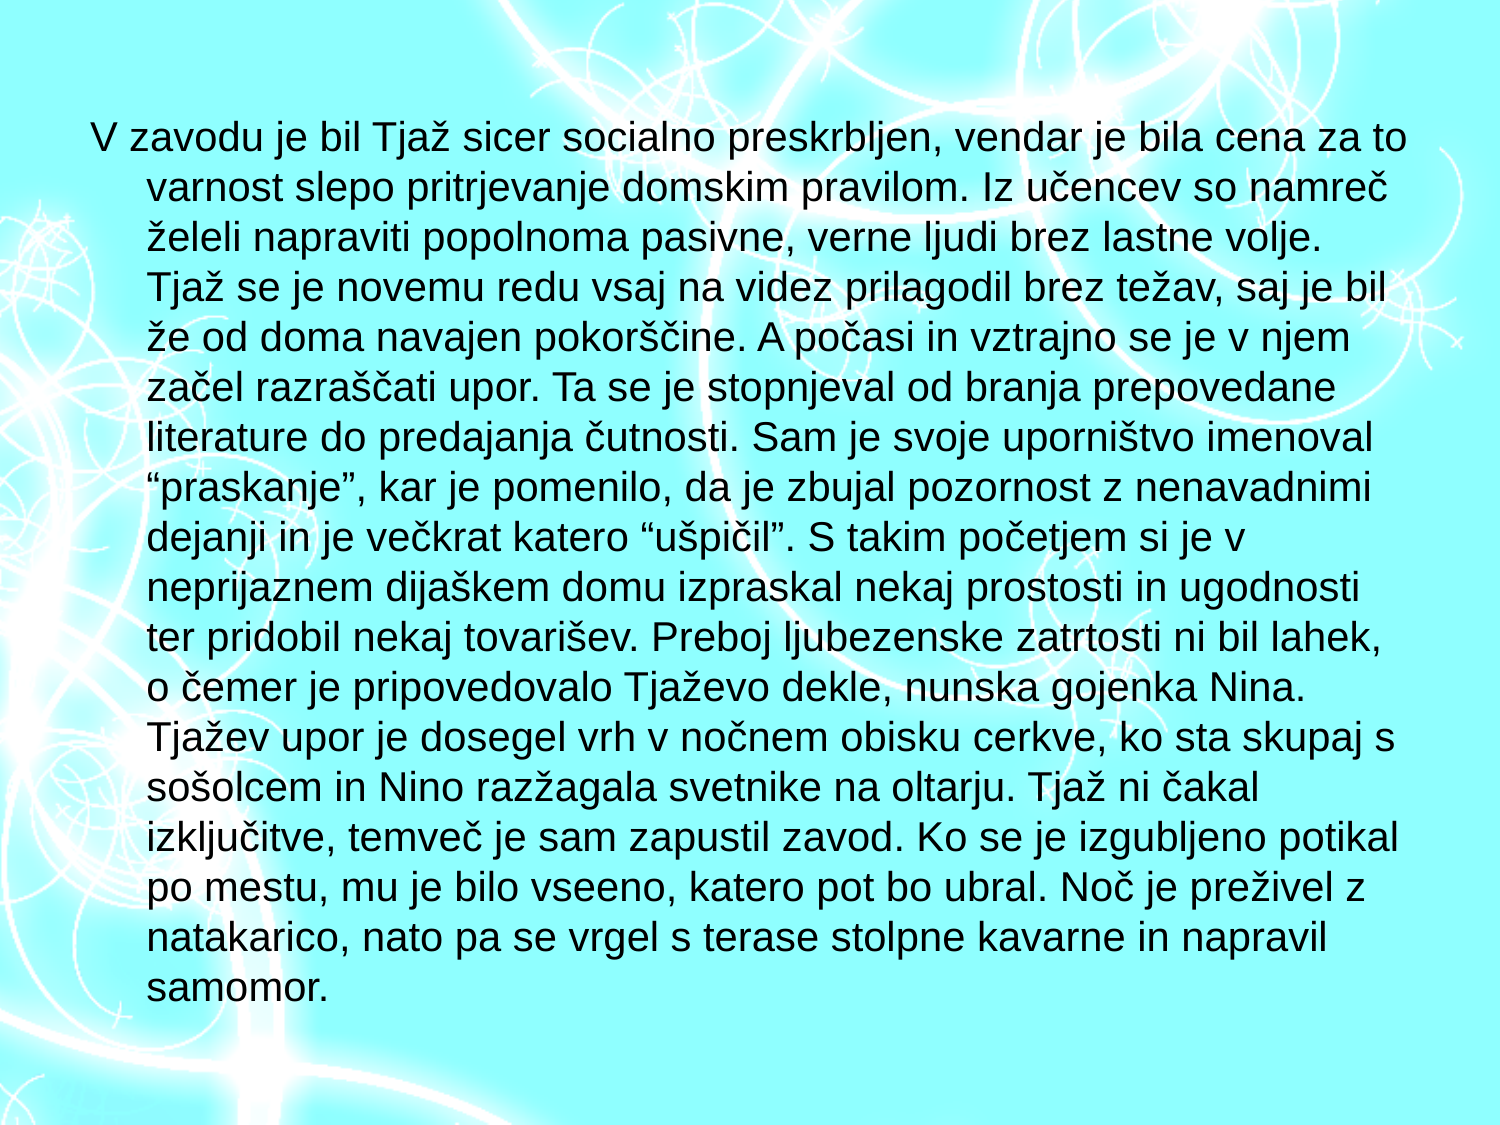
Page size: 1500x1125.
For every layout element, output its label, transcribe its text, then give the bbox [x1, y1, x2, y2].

list V zavodu je bil Tjaž sicer socialno preskrbljen, vendar je bila cena za to varnost slepo pritrjevanje domskim pravilom. Iz učencev so namreč želeli napraviti popolnoma pasivne, verne ljudi brez lastne volje. Tjaž se je novemu redu vsaj na videz prilagodil brez težav, saj je bil že od doma navajen pokorščine. A počasi in vztrajno se je v njem začel razraščati upor. Ta se je stopnjeval od branja prepovedane literature do predajanja čutnosti. Sam je svoje uporništvo imenoval “praskanje”, kar je pomenilo, da je zbujal pozornost z nenavadnimi dejanji in je večkrat katero “ušpičil”. S takim početjem si je v neprijaznem dijaškem domu izpraskal nekaj prostosti in ugodnosti ter pridobil nekaj tovarišev. Preboj ljubezenske zatrtosti ni bil lahek, o čemer je pripovedovalo Tjaževo dekle, nunska gojenka Nina. Tjažev upor je dosegel vrh v nočnem obisku cerkve, ko sta skupaj s sošolcem in Nino razžagala svetnike na oltarju. Tjaž ni čakal izključitve, temveč je sam zapustil zavod. Ko se je izgubljeno potikal po mestu, mu je bilo vseeno, katero pot bo ubral. Noč je preživel z natakarico, nato pa se vrgel s terase stolpne kavarne in napravil samomor. [75, 101, 1425, 1005]
picture [0, 0, 1500, 1125]
